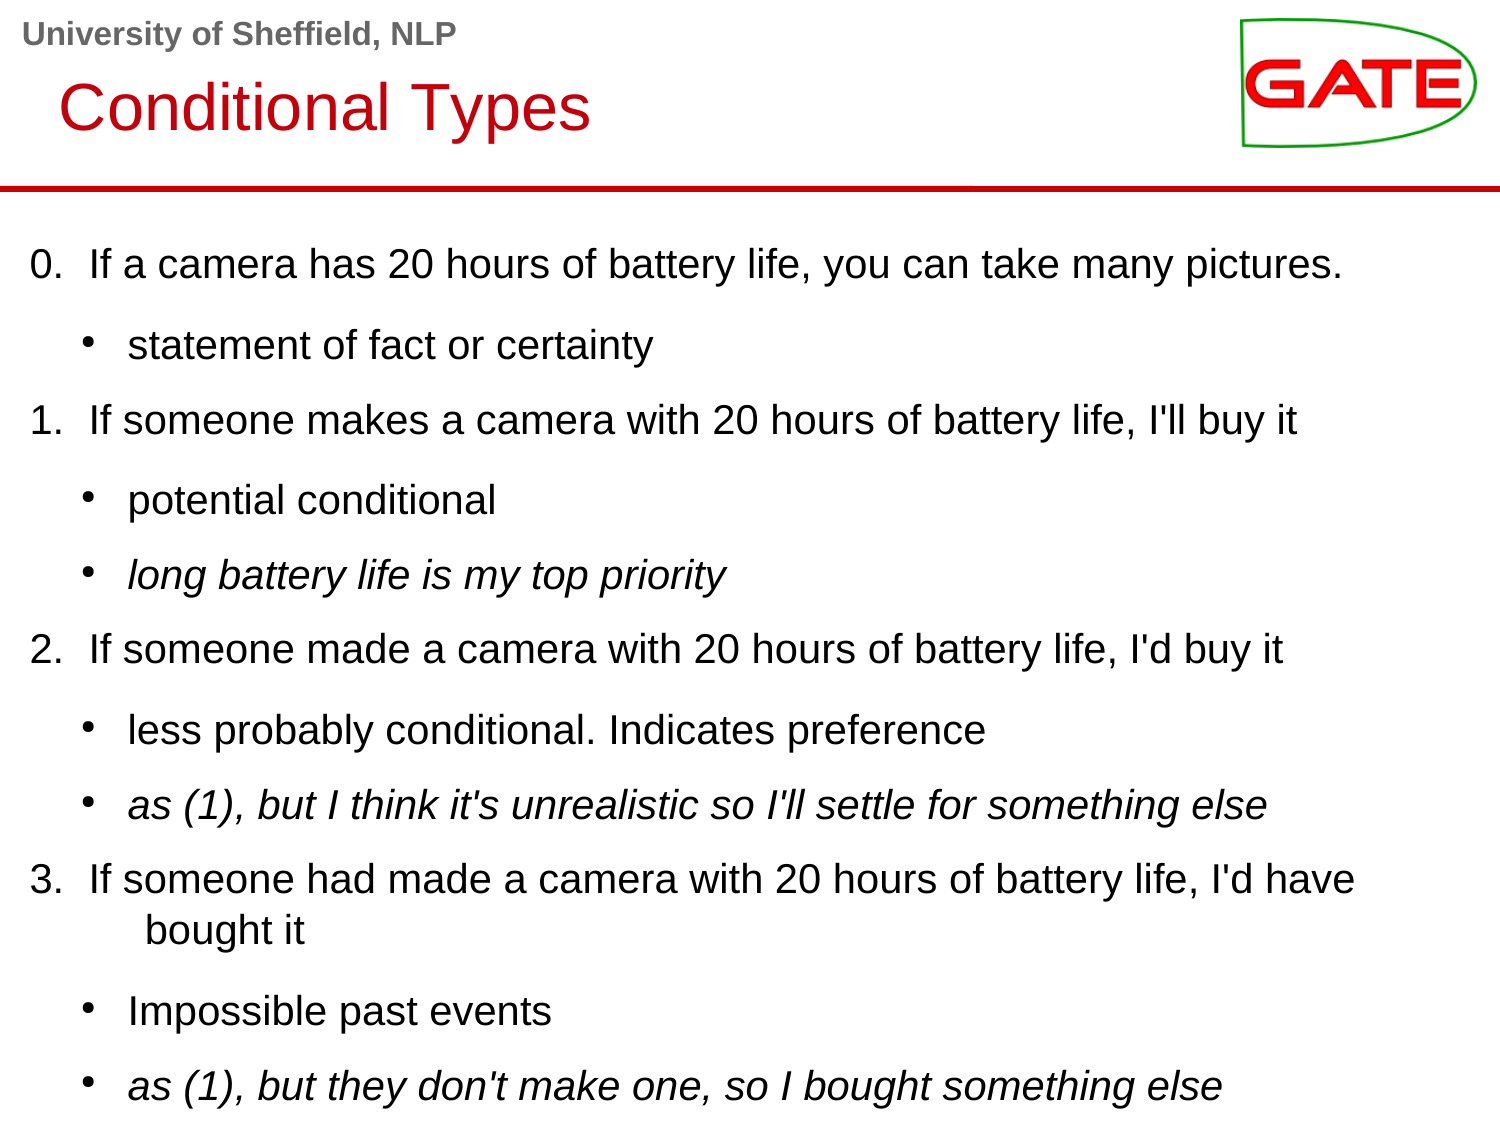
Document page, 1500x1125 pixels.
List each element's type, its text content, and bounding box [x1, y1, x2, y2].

list If a camera has 20 hours of battery life, you can take many pictures. statement of fact or certainty If someone makes a camera with 20 hours of battery life, I'll buy it potential conditional long battery life is my top priority If someone made a camera with 20 hours of battery life, I'd buy it less probably conditional. Indicates preference as (1), but I think it's unrealistic so I'll settle for something else If someone had made a camera with 20 hours of battery life, I'd have bought it Impossible past events as (1), but they don't make one, so I bought something else [29, 236, 1477, 1052]
title Conditional Types [59, 19, 1298, 198]
picture [1240, 18, 1477, 148]
